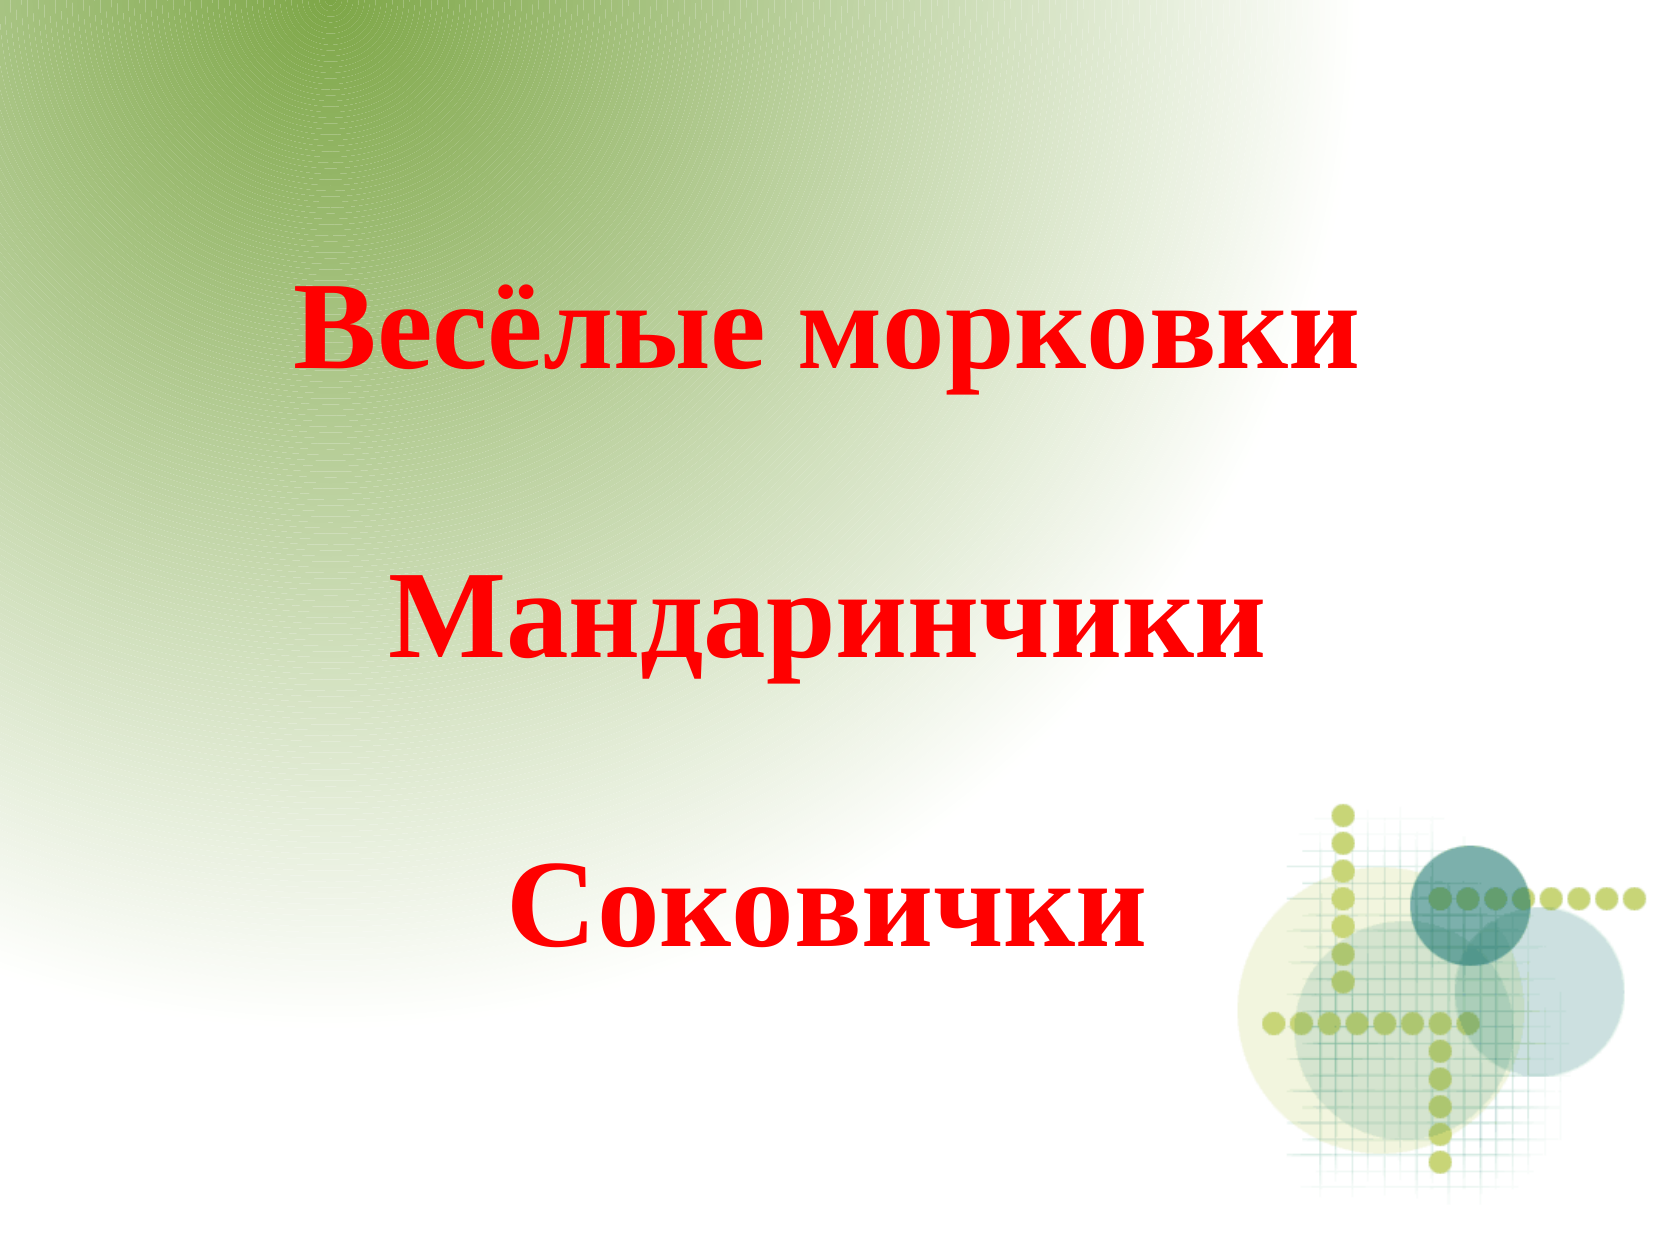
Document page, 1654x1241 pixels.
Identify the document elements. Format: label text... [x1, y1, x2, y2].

subtitle Весёлые морковки Мандаринчики Соковички [121, 88, 1534, 1127]
